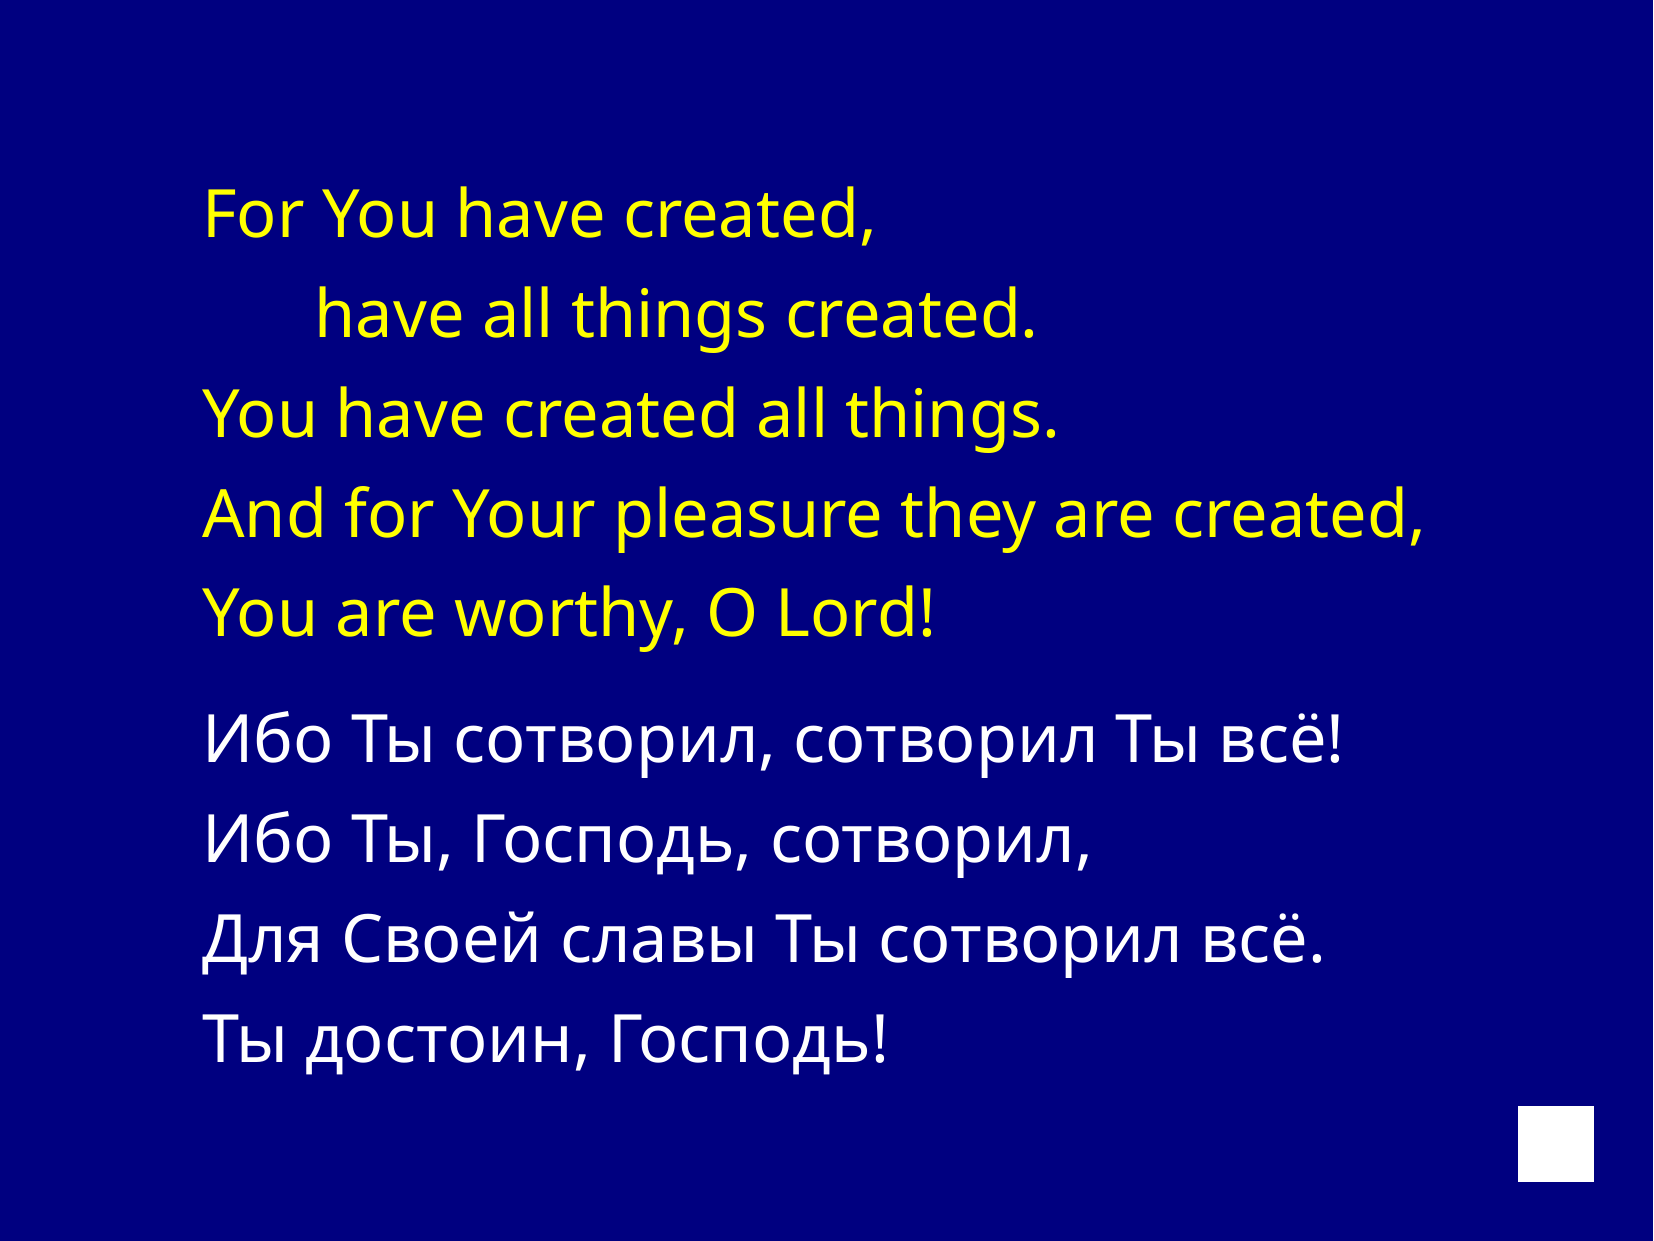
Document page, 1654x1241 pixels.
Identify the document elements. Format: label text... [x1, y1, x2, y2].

text_box [1518, 1106, 1594, 1182]
text_box Ибо Ты сотворил, сотворил Ты всё! Ибо Ты, Господь, сотворил, Для Своей славы Ты сотворил всё. Ты достоин, Господь! [75, 675, 1576, 1163]
text_box For You have created, have all things created. You have created all things. And for Your pleasure they are created, You are worthy, O Lord! [75, 150, 1576, 638]
